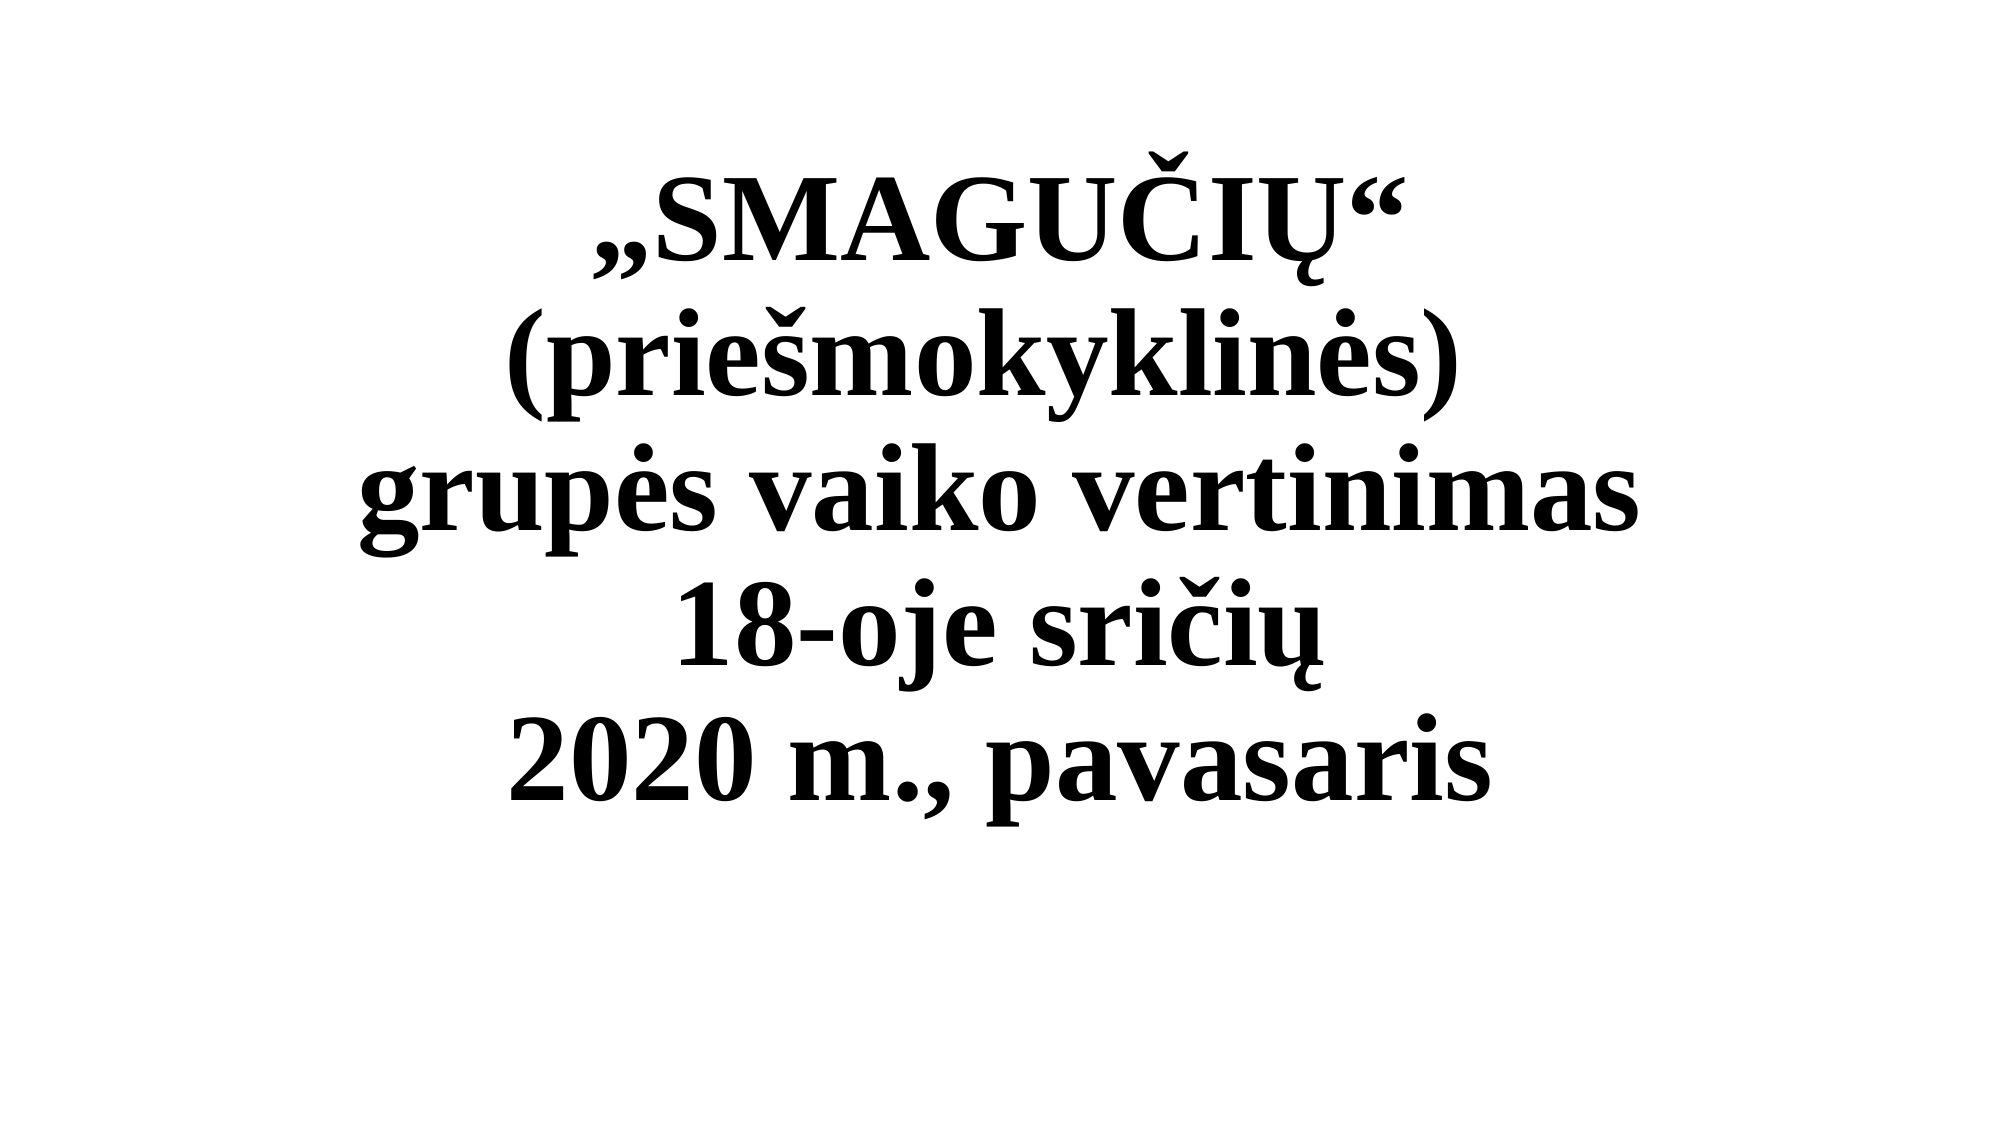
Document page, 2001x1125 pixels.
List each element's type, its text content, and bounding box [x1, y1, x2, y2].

title „SMAGUČIŲ“ (priešmokyklinės) grupės vaiko vertinimas 18-oje sričių 2020 m., pavasaris [249, 63, 1750, 835]
